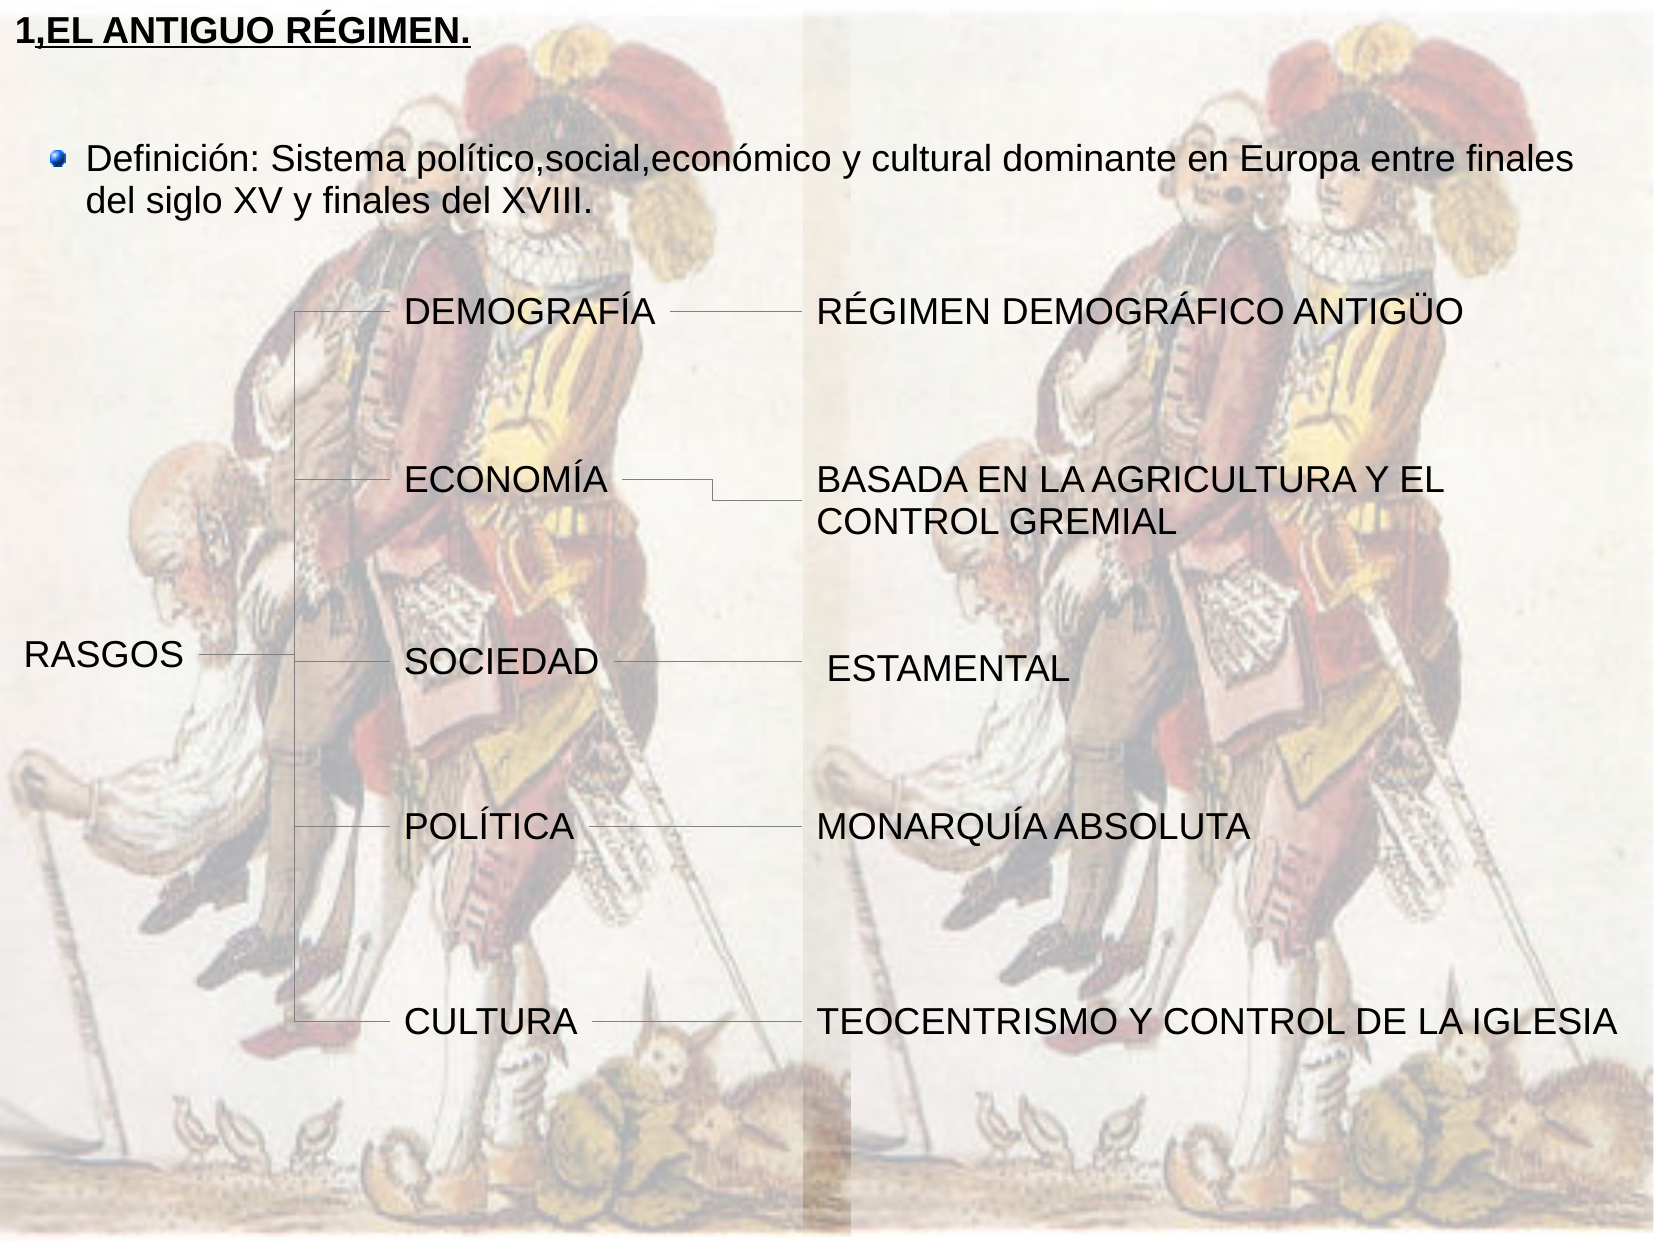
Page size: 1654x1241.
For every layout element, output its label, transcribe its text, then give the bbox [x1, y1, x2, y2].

text_box MONARQUÍA ABSOLUTA [801, 798, 1267, 856]
text_box SOCIEDAD [389, 633, 615, 690]
text_box POLÍTICA [389, 798, 590, 856]
text_box BASADA EN LA AGRICULTURA Y EL CONTROL GREMIAL [801, 451, 1560, 550]
text_box DEMOGRAFÍA [389, 283, 671, 341]
text_box 1,EL ANTIGUO RÉGIMEN. [0, 2, 487, 61]
text_box RÉGIMEN DEMOGRÁFICO ANTIGÜO [801, 283, 1481, 341]
text_box ECONOMÍA [389, 451, 623, 508]
text_box ESTAMENTAL [811, 639, 1087, 697]
text_box TEOCENTRISMO Y CONTROL DE LA IGLESIA [801, 993, 1634, 1051]
text_box Definición: Sistema político,social,económico y cultural dominante en Europa entre finales del siglo XV y finales del XVIII. [35, 129, 1590, 229]
picture [0, 0, 1654, 1241]
text_box RASGOS [8, 625, 200, 683]
text_box CULTURA [389, 993, 593, 1051]
